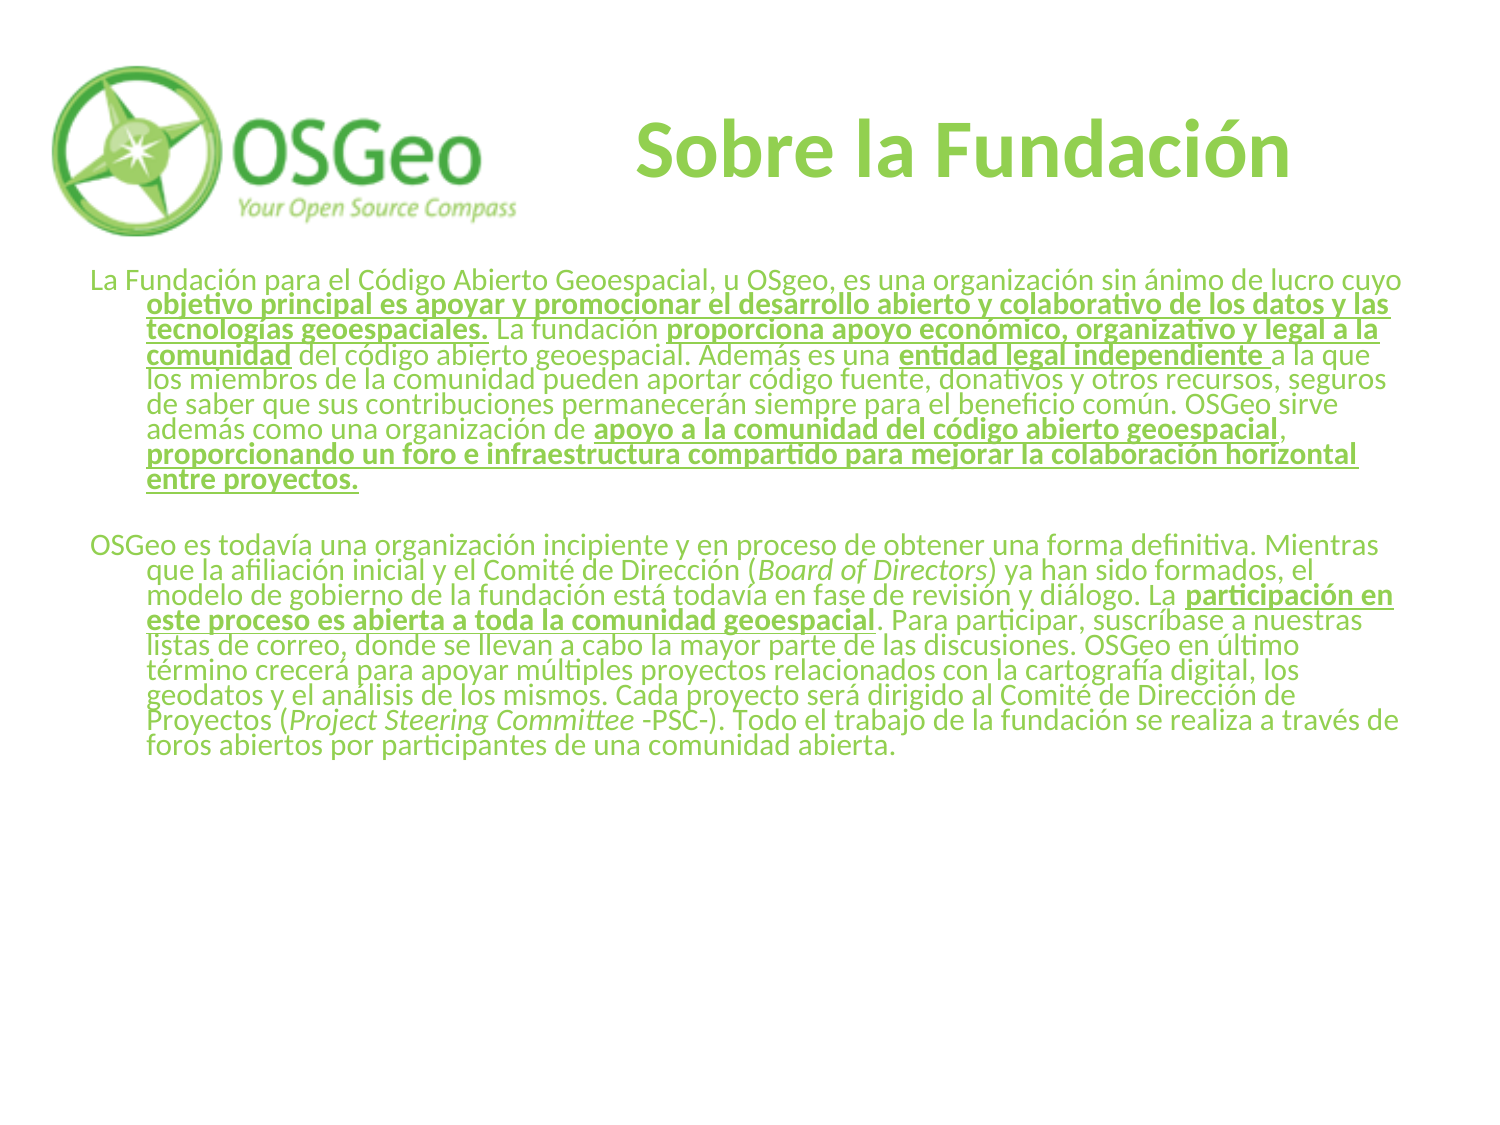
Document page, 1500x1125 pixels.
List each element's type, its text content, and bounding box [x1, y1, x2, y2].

picture [0, 35, 546, 279]
list La Fundación para el Código Abierto Geoespacial, u OSgeo, es una organización sin ánimo de lucro cuyo objetivo principal es apoyar y promocionar el desarrollo abierto y colaborativo de los datos y las tecnologías geoespaciales. La fundación proporciona apoyo económico, organizativo y legal a la comunidad del código abierto geoespacial. Además es una entidad legal independiente a la que los miembros de la comunidad pueden aportar código fuente, donativos y otros recursos, seguros de saber que sus contribuciones permanecerán siempre para el beneficio común. OSGeo sirve además como una organización de apoyo a la comunidad del código abierto geoespacial, proporcionando un foro e infraestructura compartido para mejorar la colaboración horizontal entre proyectos. OSGeo es todavía una organización incipiente y en proceso de obtener una forma definitiva. Mientras que la afiliación inicial y el Comité de Dirección (Board of Directors) ya han sido formados, el modelo de gobierno de la fundación está todavía en fase de revisión y diálogo. La participación en este proceso es abierta a toda la comunidad geoespacial. Para participar, suscríbase a nuestras listas de correo, donde se llevan a cabo la mayor parte de las discusiones. OSGeo en último término crecerá para apoyar múltiples proyectos relacionados con la cartografía digital, los geodatos y el análisis de los mismos. Cada proyecto será dirigido al Comité de Dirección de Proyectos (Project Steering Committee -PSC-). Todo el trabajo de la fundación se realiza a través de foros abiertos por participantes de una comunidad abierta. [75, 262, 1426, 1006]
title Sobre la Fundación [546, 90, 1437, 306]
